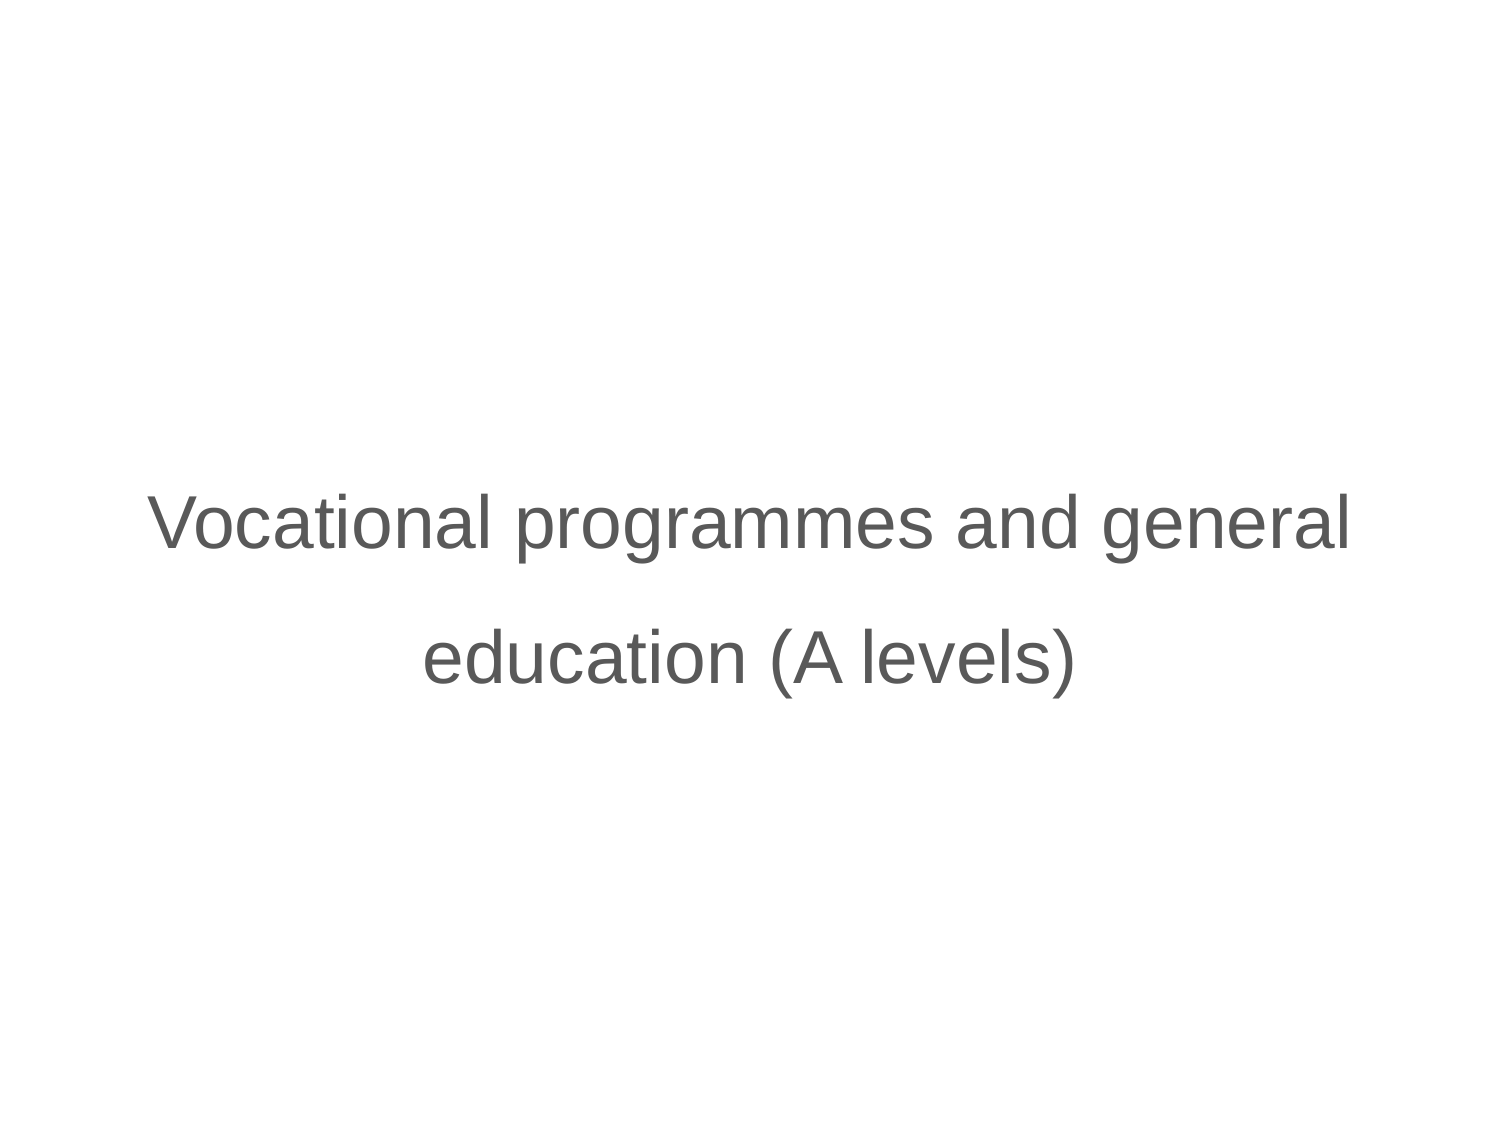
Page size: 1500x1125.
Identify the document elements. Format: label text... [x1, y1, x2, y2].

title Vocational programmes and general education (A levels) [75, 420, 1426, 609]
